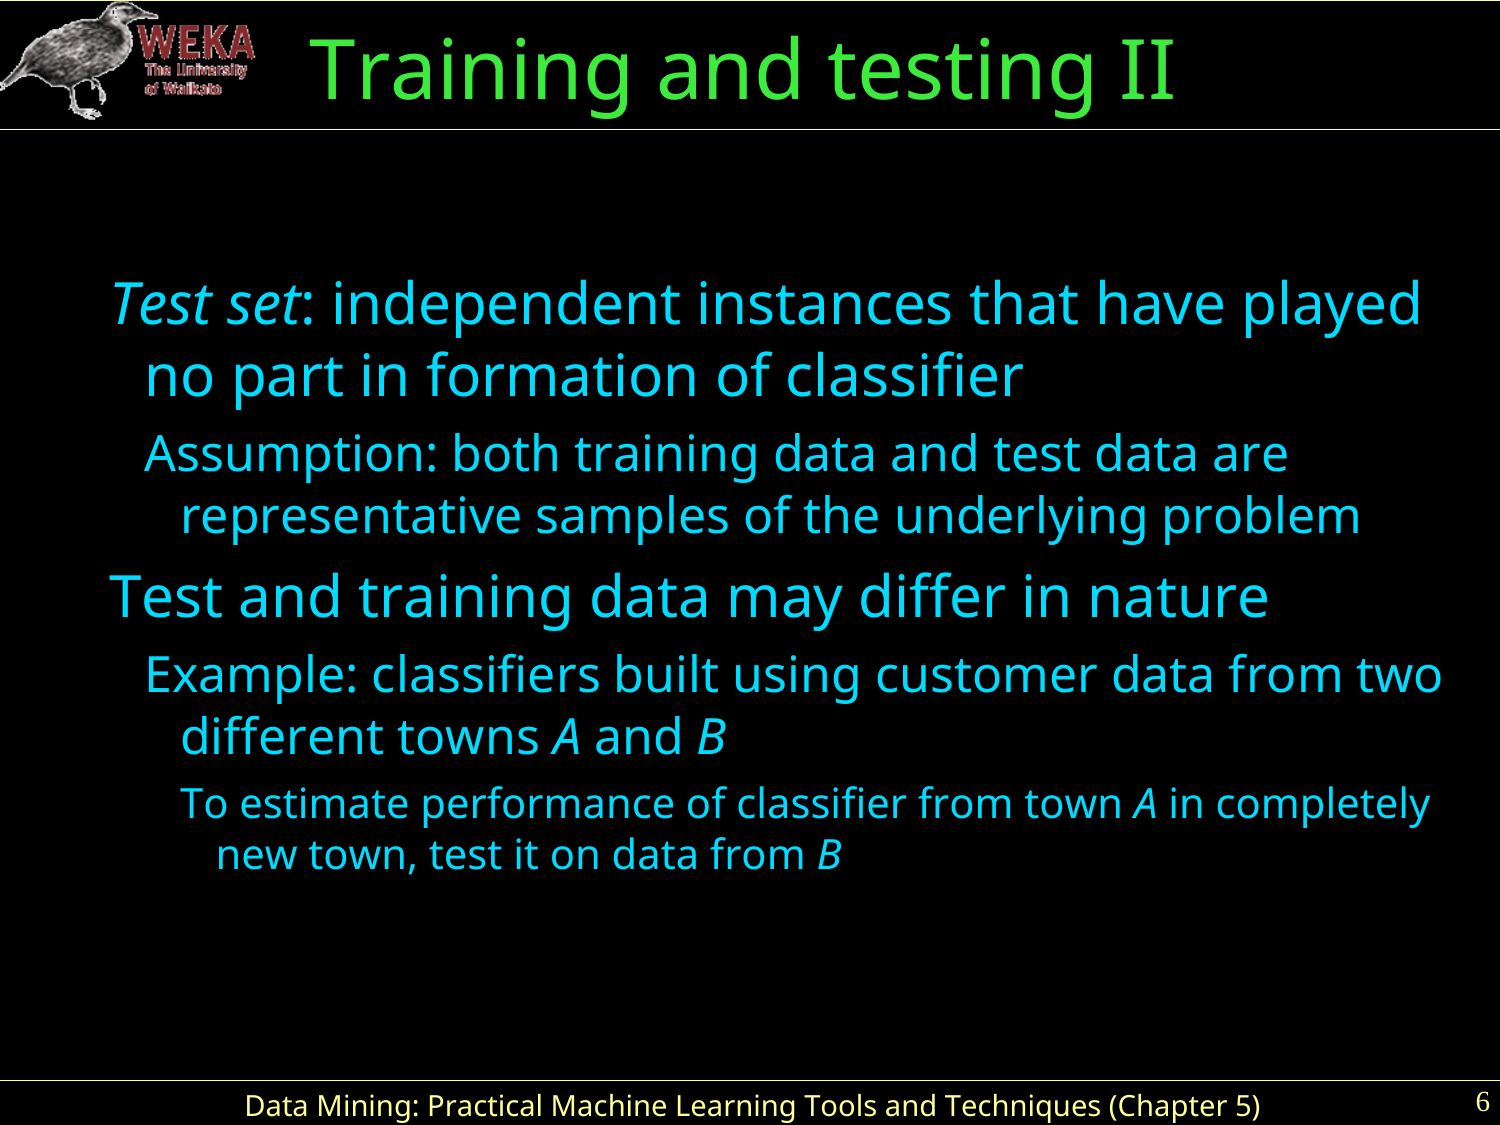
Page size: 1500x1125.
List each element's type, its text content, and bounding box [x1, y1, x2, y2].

title Training and testing II [295, 0, 1500, 148]
text_box Test set: independent instances that have played no part in formation of classifier Assumption: both training data and test data are representative samples of the underlying problem Test and training data may differ in nature Example: classifiers built using customer data from two different towns A and B To estimate performance of classifier from town A in completely new town, test it on data from B [59, 260, 1477, 936]
picture [0, 1, 266, 129]
